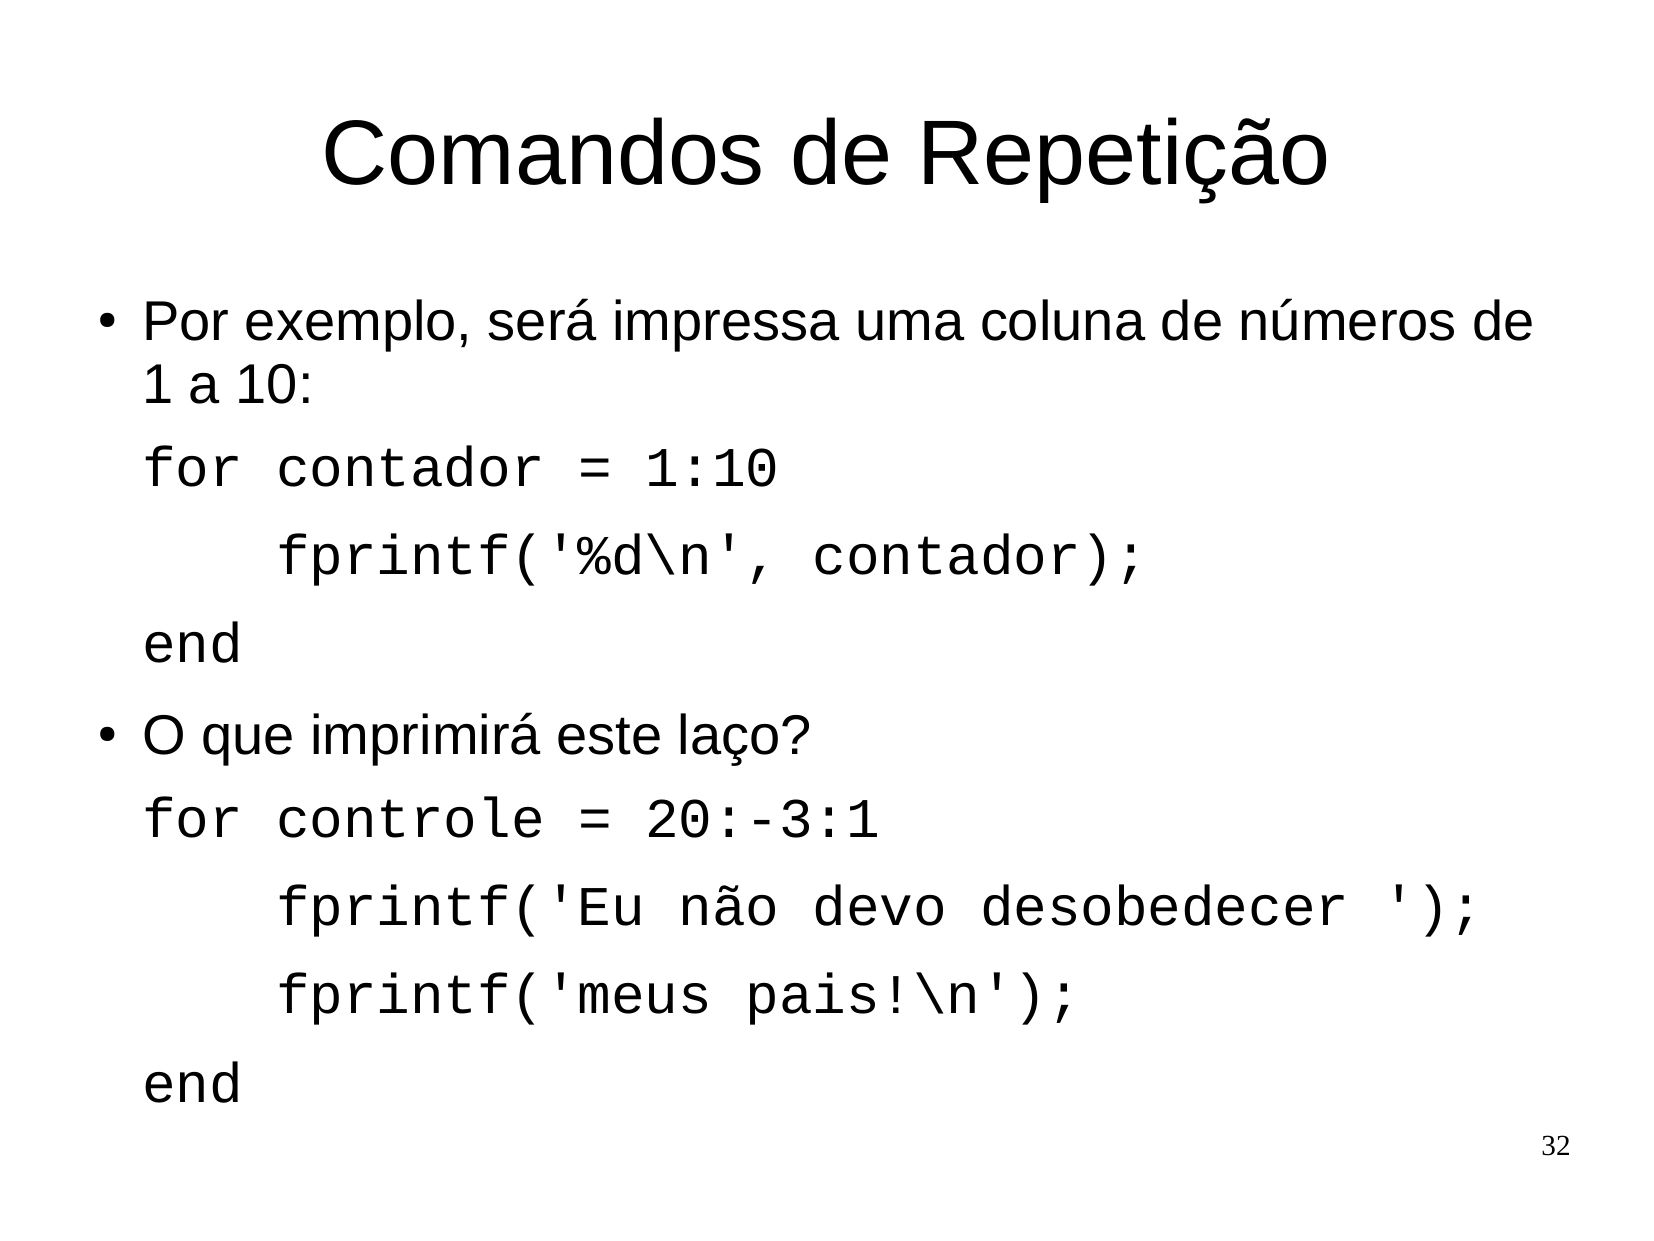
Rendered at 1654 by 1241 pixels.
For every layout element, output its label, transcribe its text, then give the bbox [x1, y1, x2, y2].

list Por exemplo, será impressa uma coluna de números de 1 a 10: for contador = 1:10 fprintf('%d\n', contador); end O que imprimirá este laço? for controle = 20:-3:1 fprintf('Eu não devo desobedecer '); fprintf('meus pais!\n'); end [82, 290, 1571, 1123]
title Comandos de Repetição [82, 49, 1571, 257]
